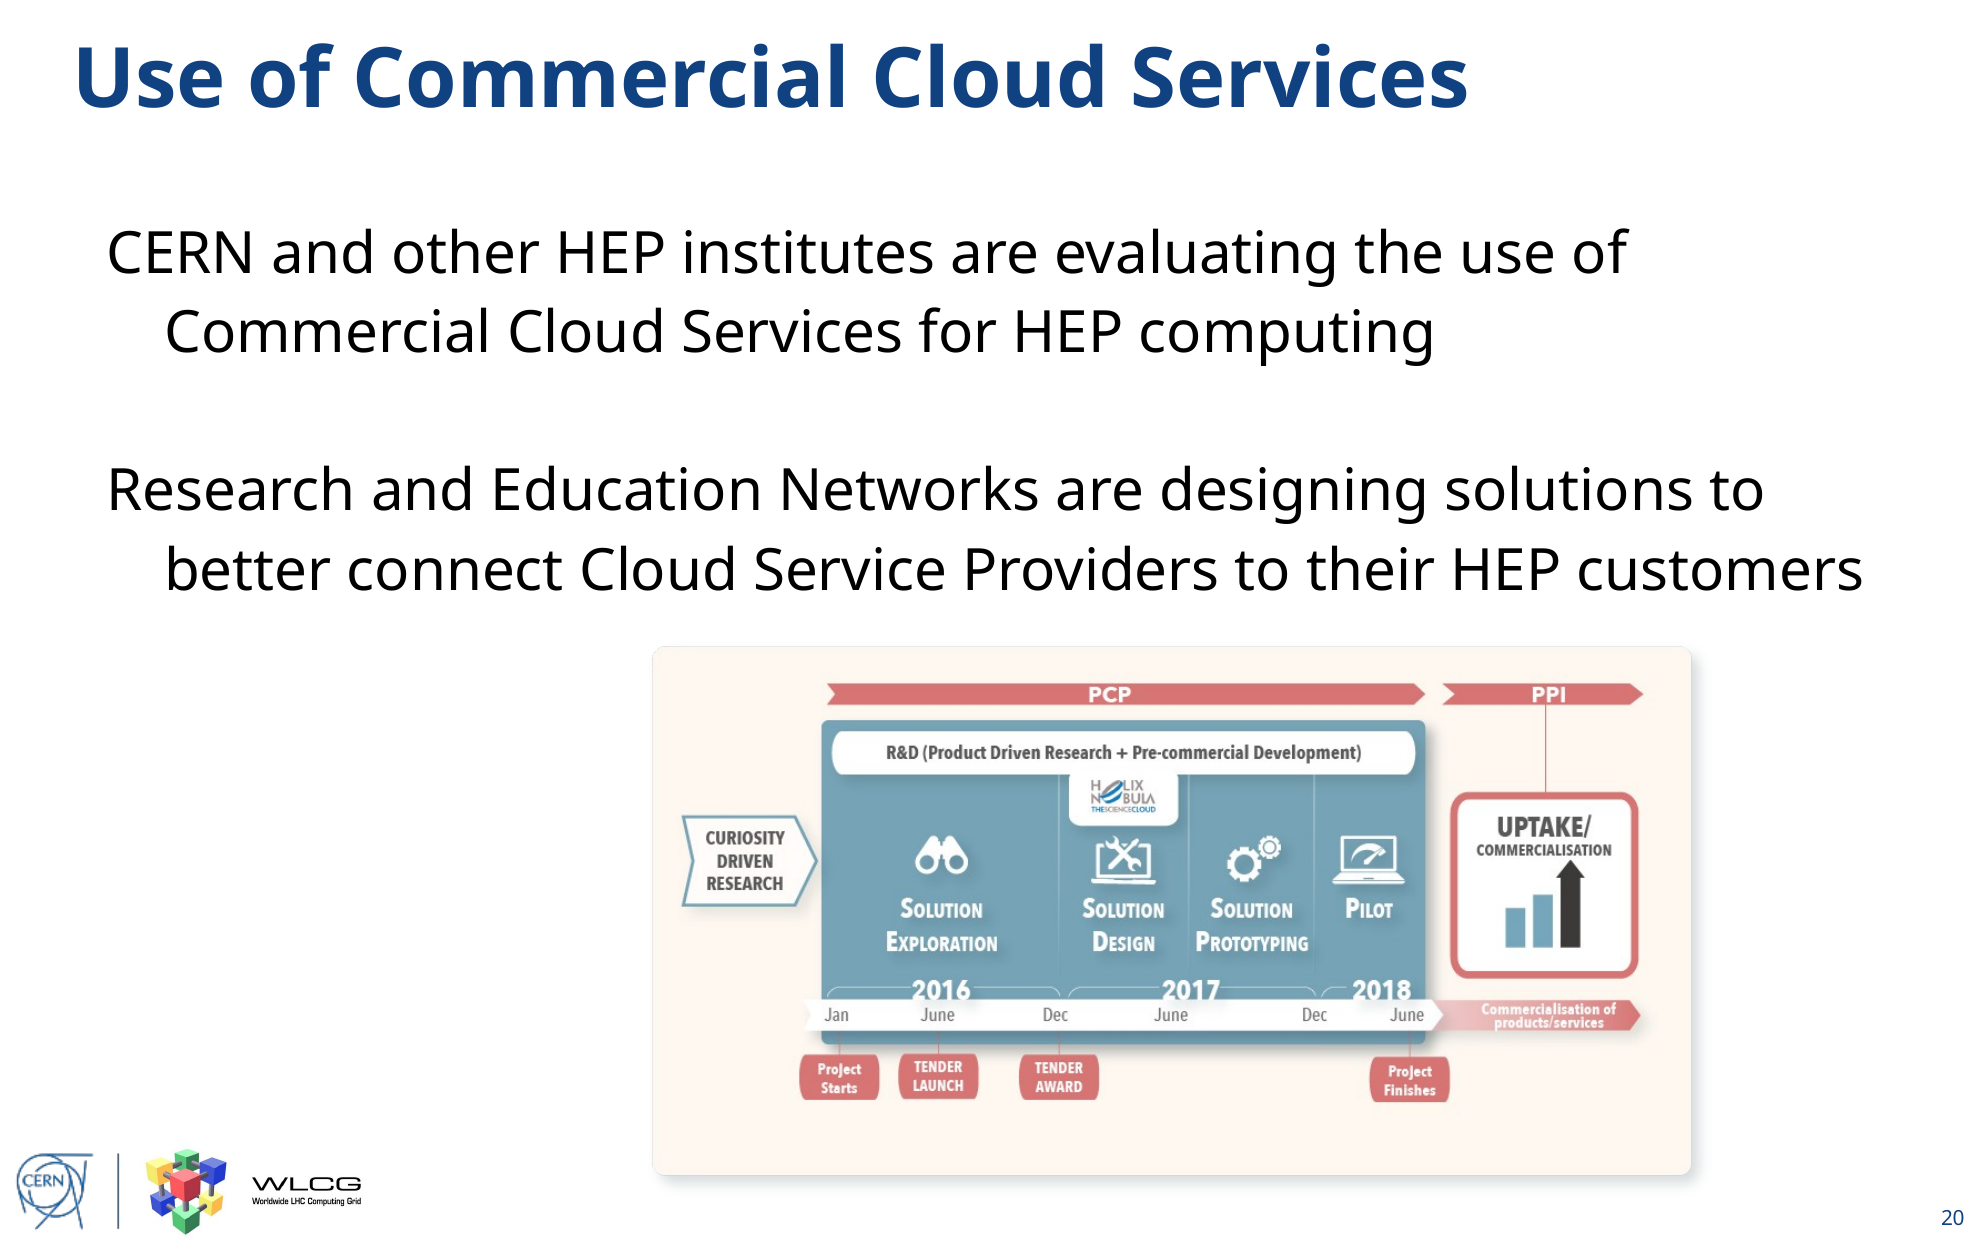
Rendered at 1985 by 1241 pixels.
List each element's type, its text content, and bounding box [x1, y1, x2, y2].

picture [19, 1188, 64, 1207]
title Use of Commercial Cloud Services [72, 0, 1834, 166]
picture [644, 638, 1716, 1201]
text_box CERN and other HEP institutes are evaluating the use of Commercial Cloud Services for HEP computing Research and Education Networks are designing solutions to better connect Cloud Service Providers to their HEP customers [91, 203, 1921, 1241]
picture [51, 1200, 64, 1215]
picture [16, 1188, 64, 1236]
picture [38, 1207, 55, 1215]
